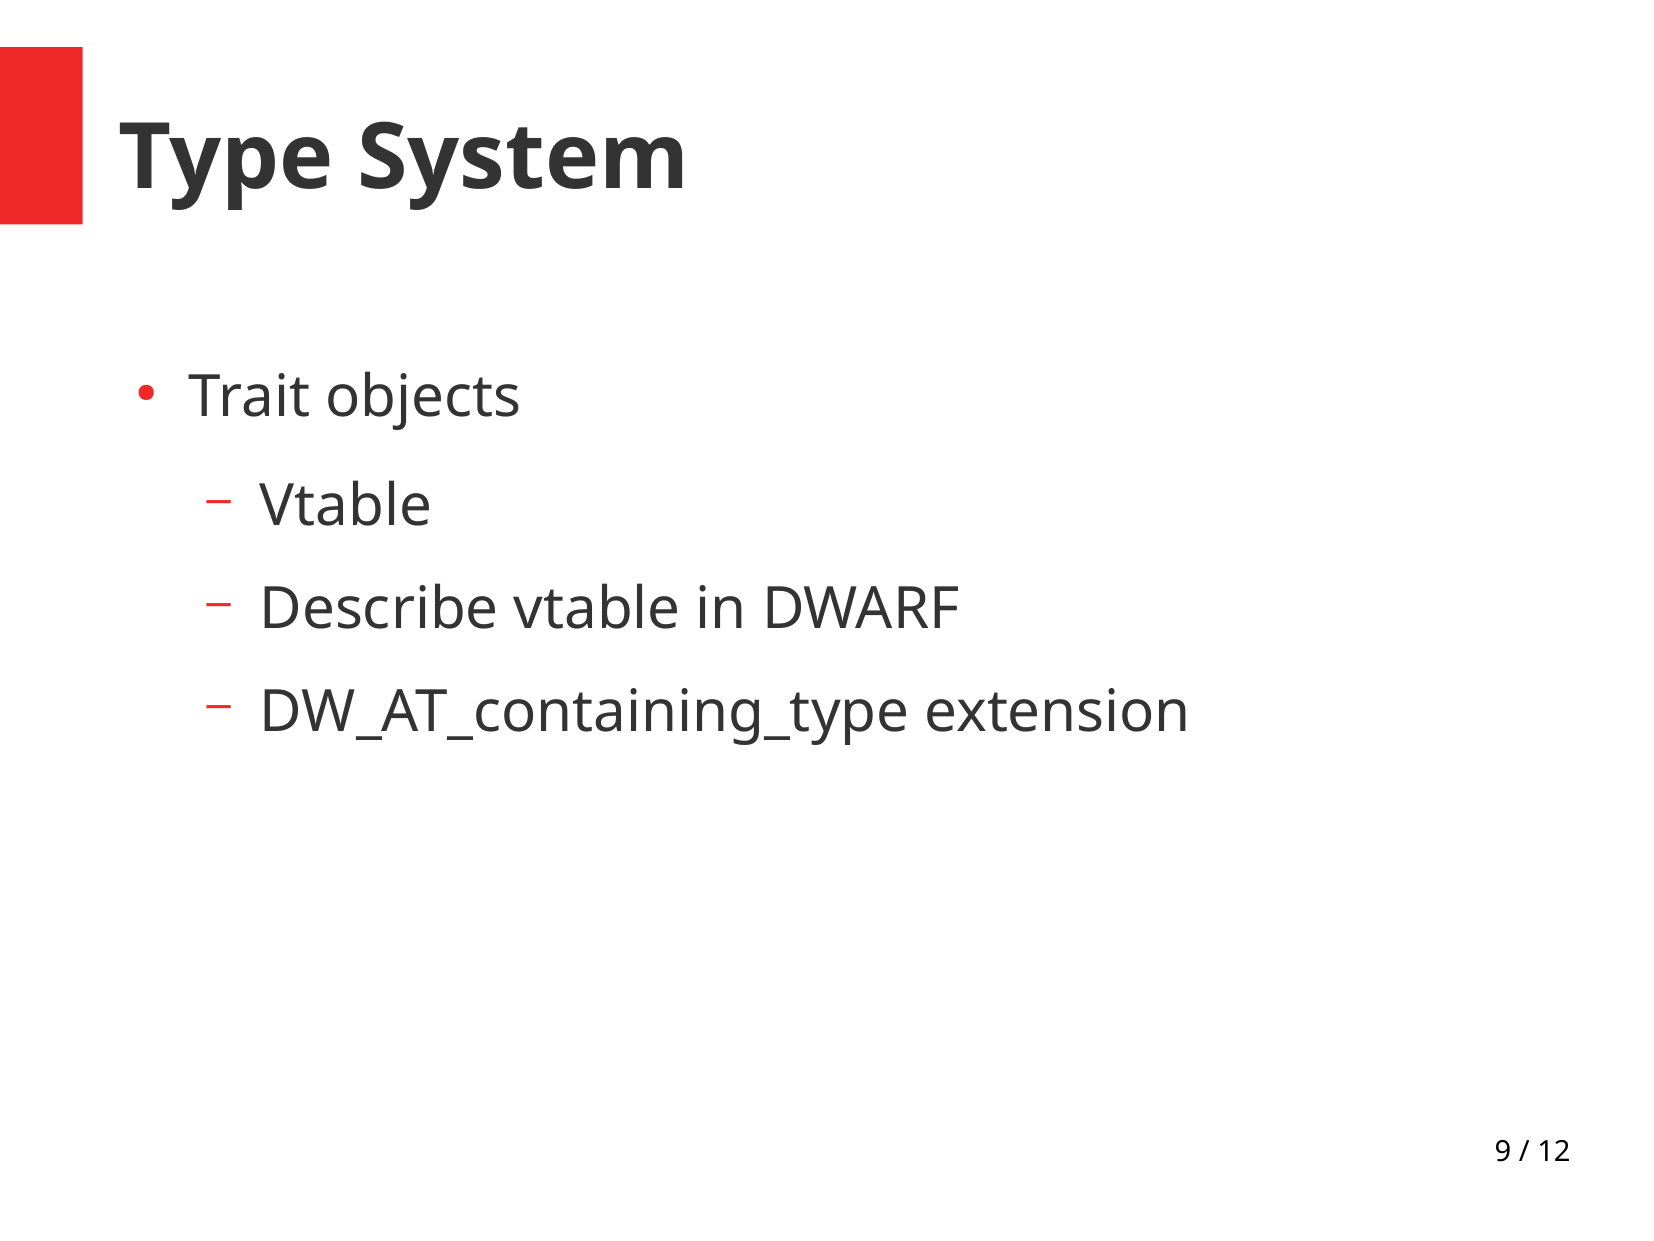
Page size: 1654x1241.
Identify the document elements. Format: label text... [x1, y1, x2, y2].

title Type System [118, 49, 1571, 257]
list Trait objects Vtable Describe vtable in DWARF DW_AT_containing_type extension [118, 354, 1536, 1074]
